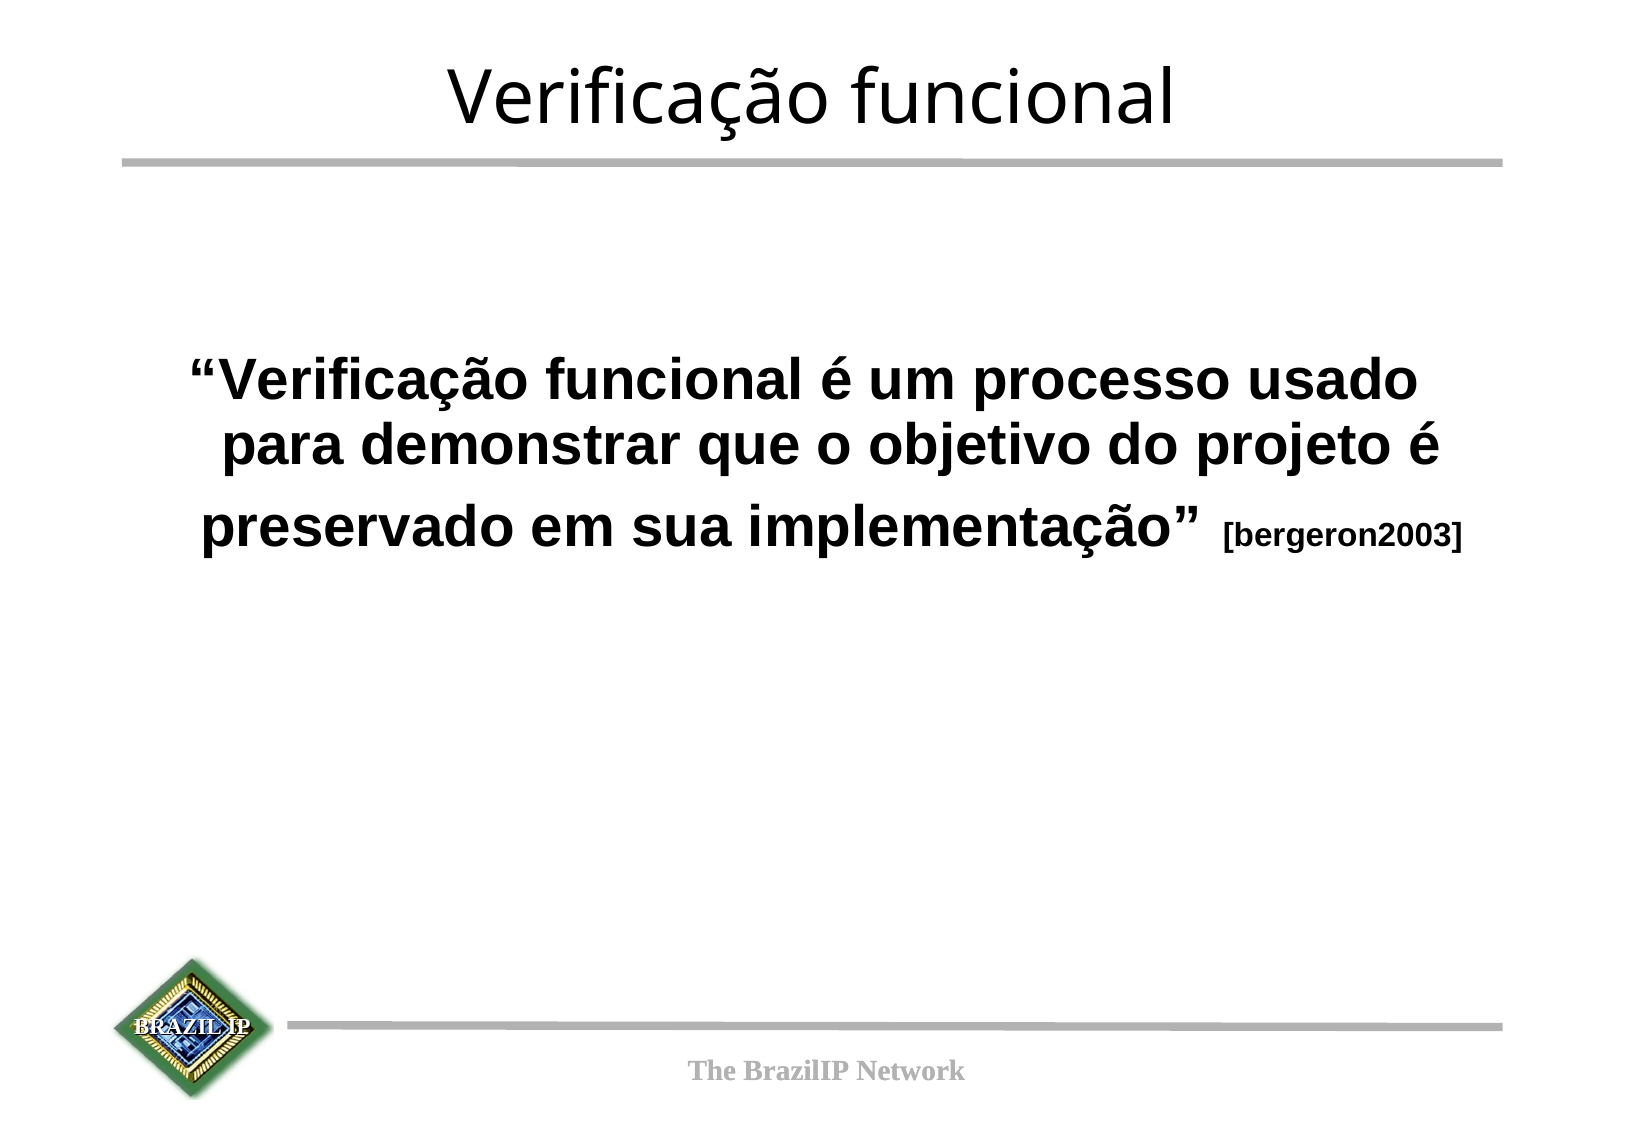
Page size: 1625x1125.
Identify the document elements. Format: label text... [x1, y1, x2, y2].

picture [108, 953, 274, 1100]
list “Verificação funcional é um processo usado para demonstrar que o objetivo do projeto é preservado em sua implementação” [bergeron2003] [121, 338, 1488, 1057]
title Verificação funcional [121, 41, 1503, 147]
